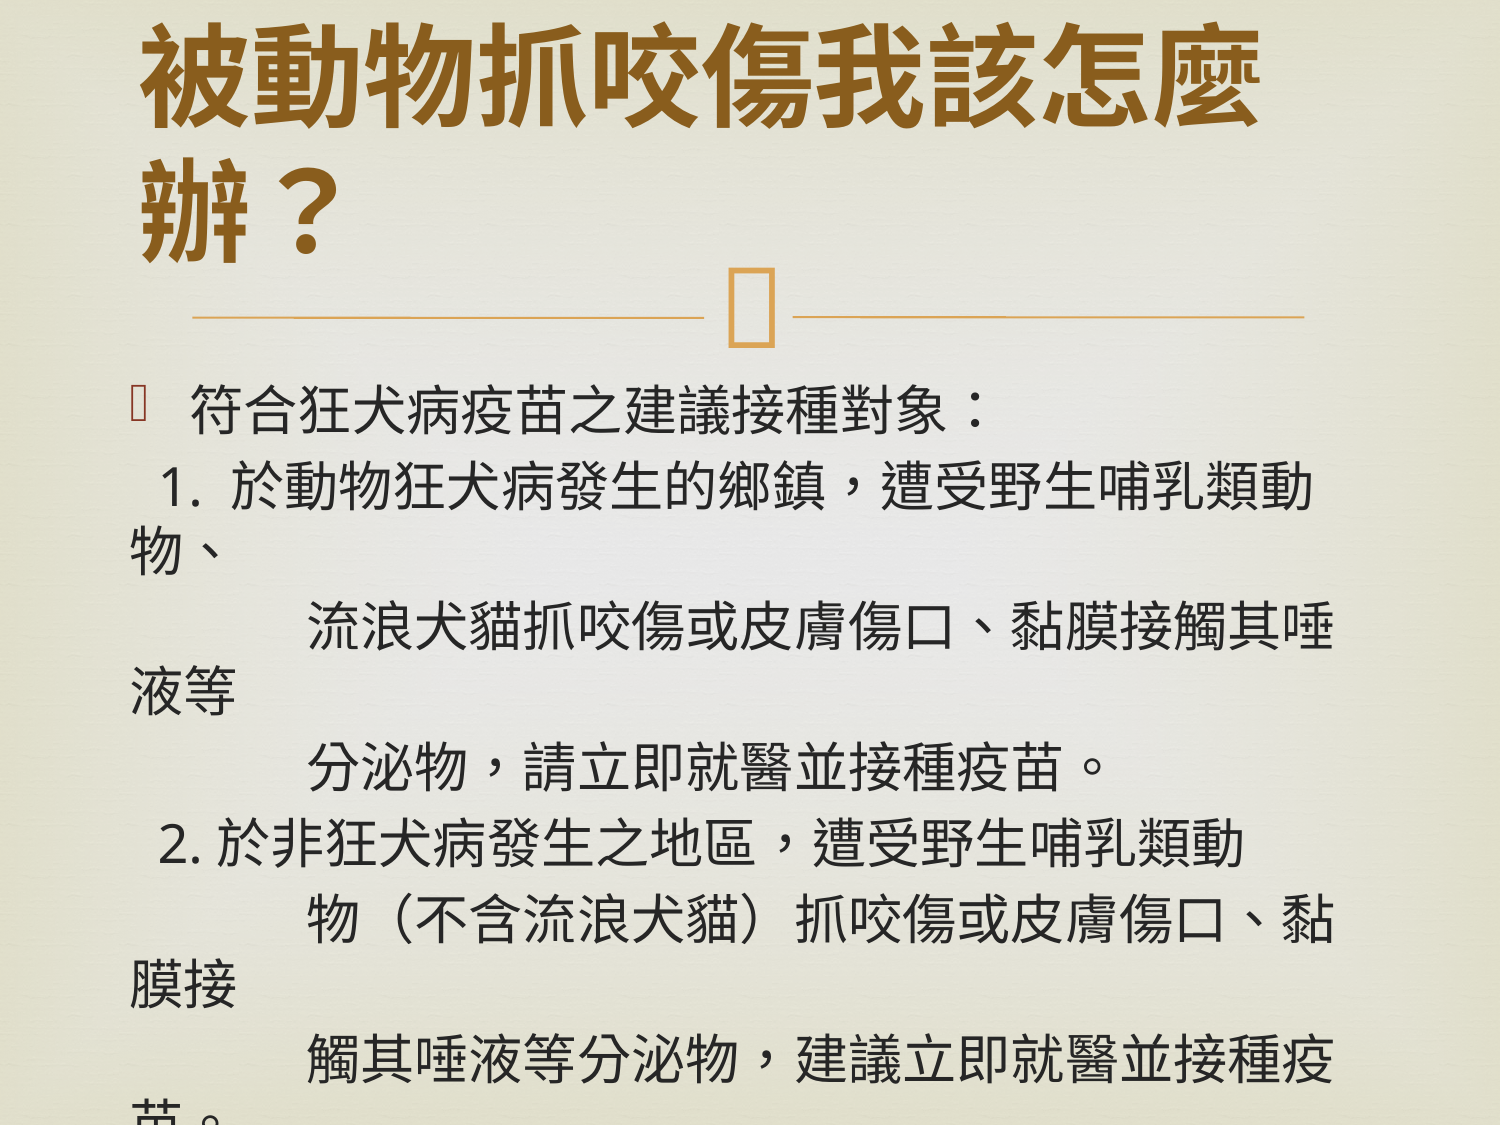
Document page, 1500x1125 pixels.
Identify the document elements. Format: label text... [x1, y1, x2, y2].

list 符合狂犬病疫苗之建議接種對象： 1. 於動物狂犬病發生的鄉鎮，遭受野生哺乳類動物、 流浪犬貓抓咬傷或皮膚傷口、黏膜接觸其唾液等 分泌物，請立即就醫並接種疫苗。 2.於非狂犬病發生之地區，遭受野生哺乳類動 物（不含流浪犬貓）抓咬傷或皮膚傷口、黏膜接 觸其唾液等分泌物，建議立即就醫並接種疫苗。 [114, 368, 1386, 1005]
title 被動物抓咬傷我該怎麼辦？ [123, 54, 1397, 228]
